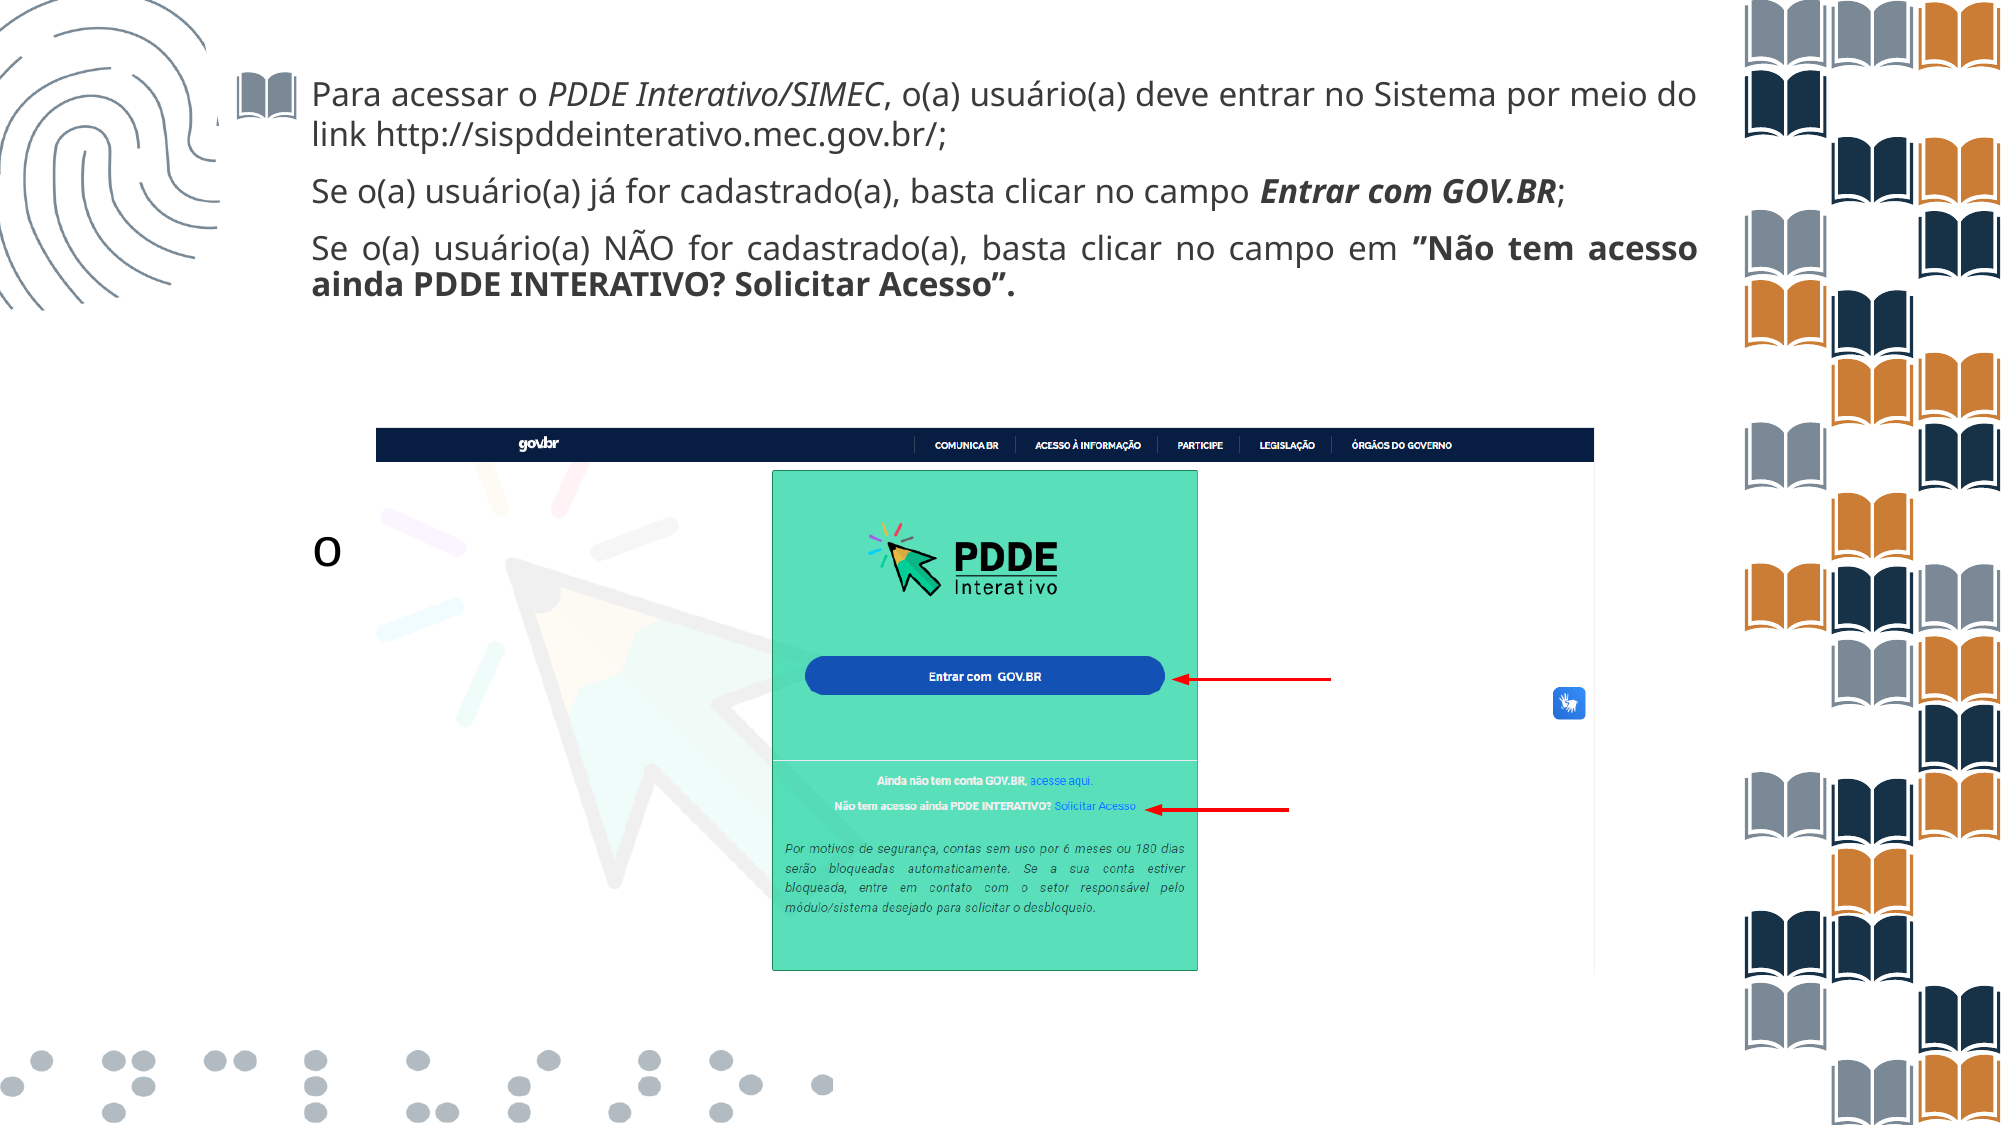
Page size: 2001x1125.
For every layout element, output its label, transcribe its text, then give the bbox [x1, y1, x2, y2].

text_box [1744, 560, 1827, 632]
text_box [1918, 349, 2000, 492]
text_box [1744, 907, 1827, 1051]
text_box [1831, 775, 1914, 984]
text_box [0, 0, 246, 318]
text_box [1831, 1056, 1914, 1125]
text_box Para acessar o PDDE Interativo/SIMEC, o(a) usuário(a) deve entrar no Sistema por meio do link http://sispddeinterativo.mec.gov.br/; Se o(a) usuário(a) já for cadastrado(a), basta clicar no campo Entrar com GOV.BR; Se o(a) usuário(a) NÃO for cadastrado(a), basta clicar no campo em ’’Não tem acesso ainda PDDE INTERATIVO? Solicitar Acesso’’. [296, 70, 1714, 338]
text_box [1744, 769, 1827, 840]
text_box [236, 70, 296, 120]
text_box [1831, 133, 1914, 205]
text_box [1744, 0, 1827, 139]
picture [376, 426, 1595, 975]
text_box [1744, 206, 1827, 348]
text_box [1918, 0, 2000, 71]
text_box [1831, 489, 1914, 561]
text_box [0, 1050, 834, 1123]
text_box [1744, 419, 1827, 491]
text_box [1918, 561, 2000, 841]
text_box [1918, 207, 2000, 279]
text_box [1918, 982, 2000, 1123]
text_box [1831, 0, 1914, 69]
text_box [1831, 636, 1914, 708]
text_box [1831, 563, 1914, 635]
text_box [1918, 134, 2000, 206]
text_box [1831, 287, 1914, 427]
